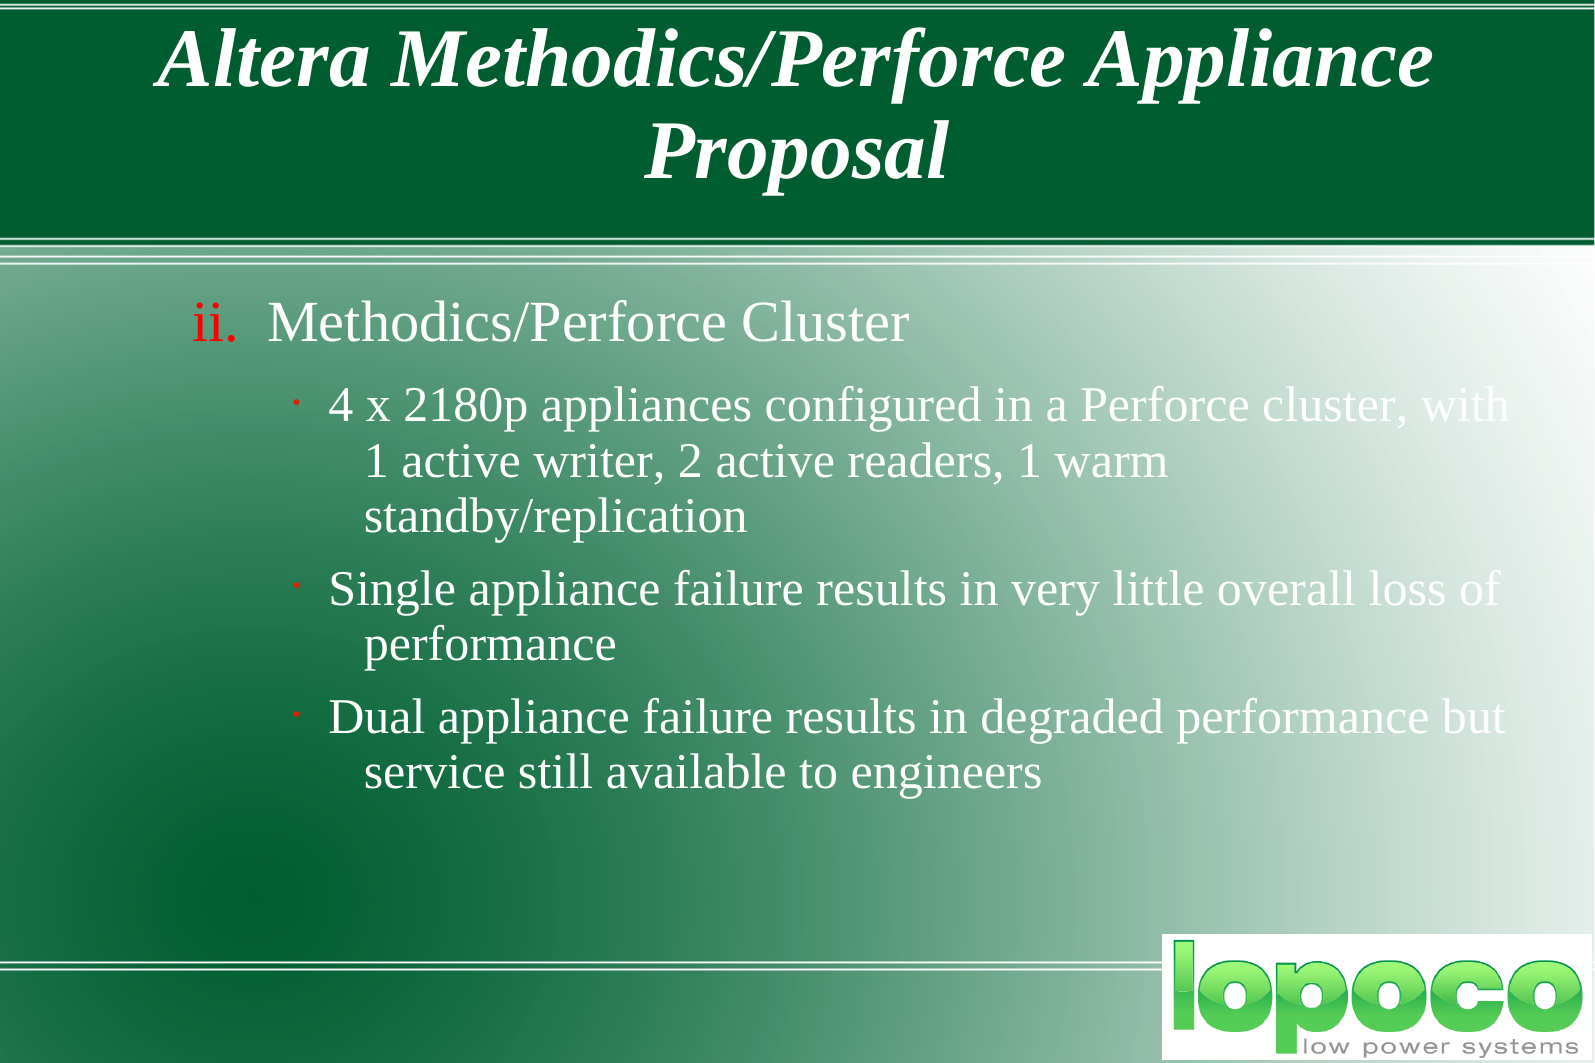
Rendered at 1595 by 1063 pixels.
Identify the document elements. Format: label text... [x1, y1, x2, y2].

picture [0, 0, 1595, 1063]
list Methodics/Perforce Cluster 4 x 2180p appliances configured in a Perforce cluster, with 1 active writer, 2 active readers, 1 warm standby/replication Single appliance failure results in very little overall loss of performance Dual appliance failure results in degraded performance but service still available to engineers [79, 289, 1515, 996]
title Altera Methodics/Perforce Appliance Proposal [79, 11, 1515, 197]
